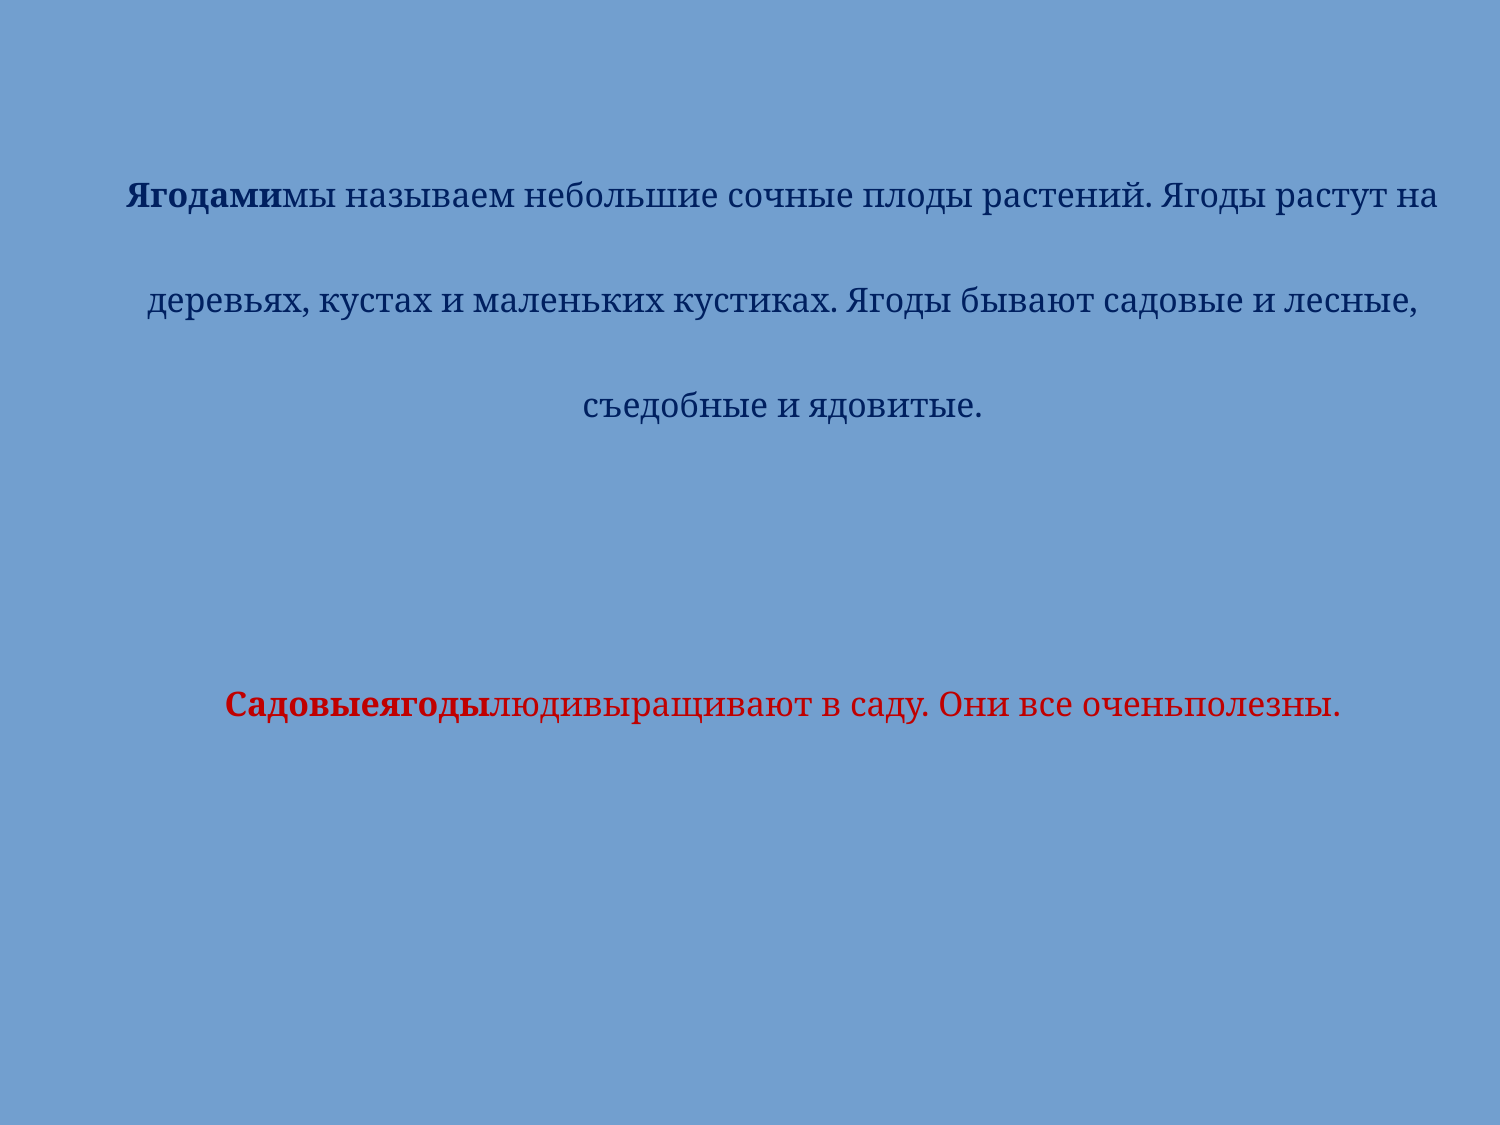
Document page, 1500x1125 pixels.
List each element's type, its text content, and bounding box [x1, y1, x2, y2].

list Ягодамимы называем небольшие сочные плоды растений. Ягоды растут на деревьях, кустах и маленьких кустиках. Ягоды бывают садовые и лесные, съедобные и ядовитые. Садовыеягодылюдивыращивают в саду. Они все оченьполезны. [64, 30, 1483, 1106]
